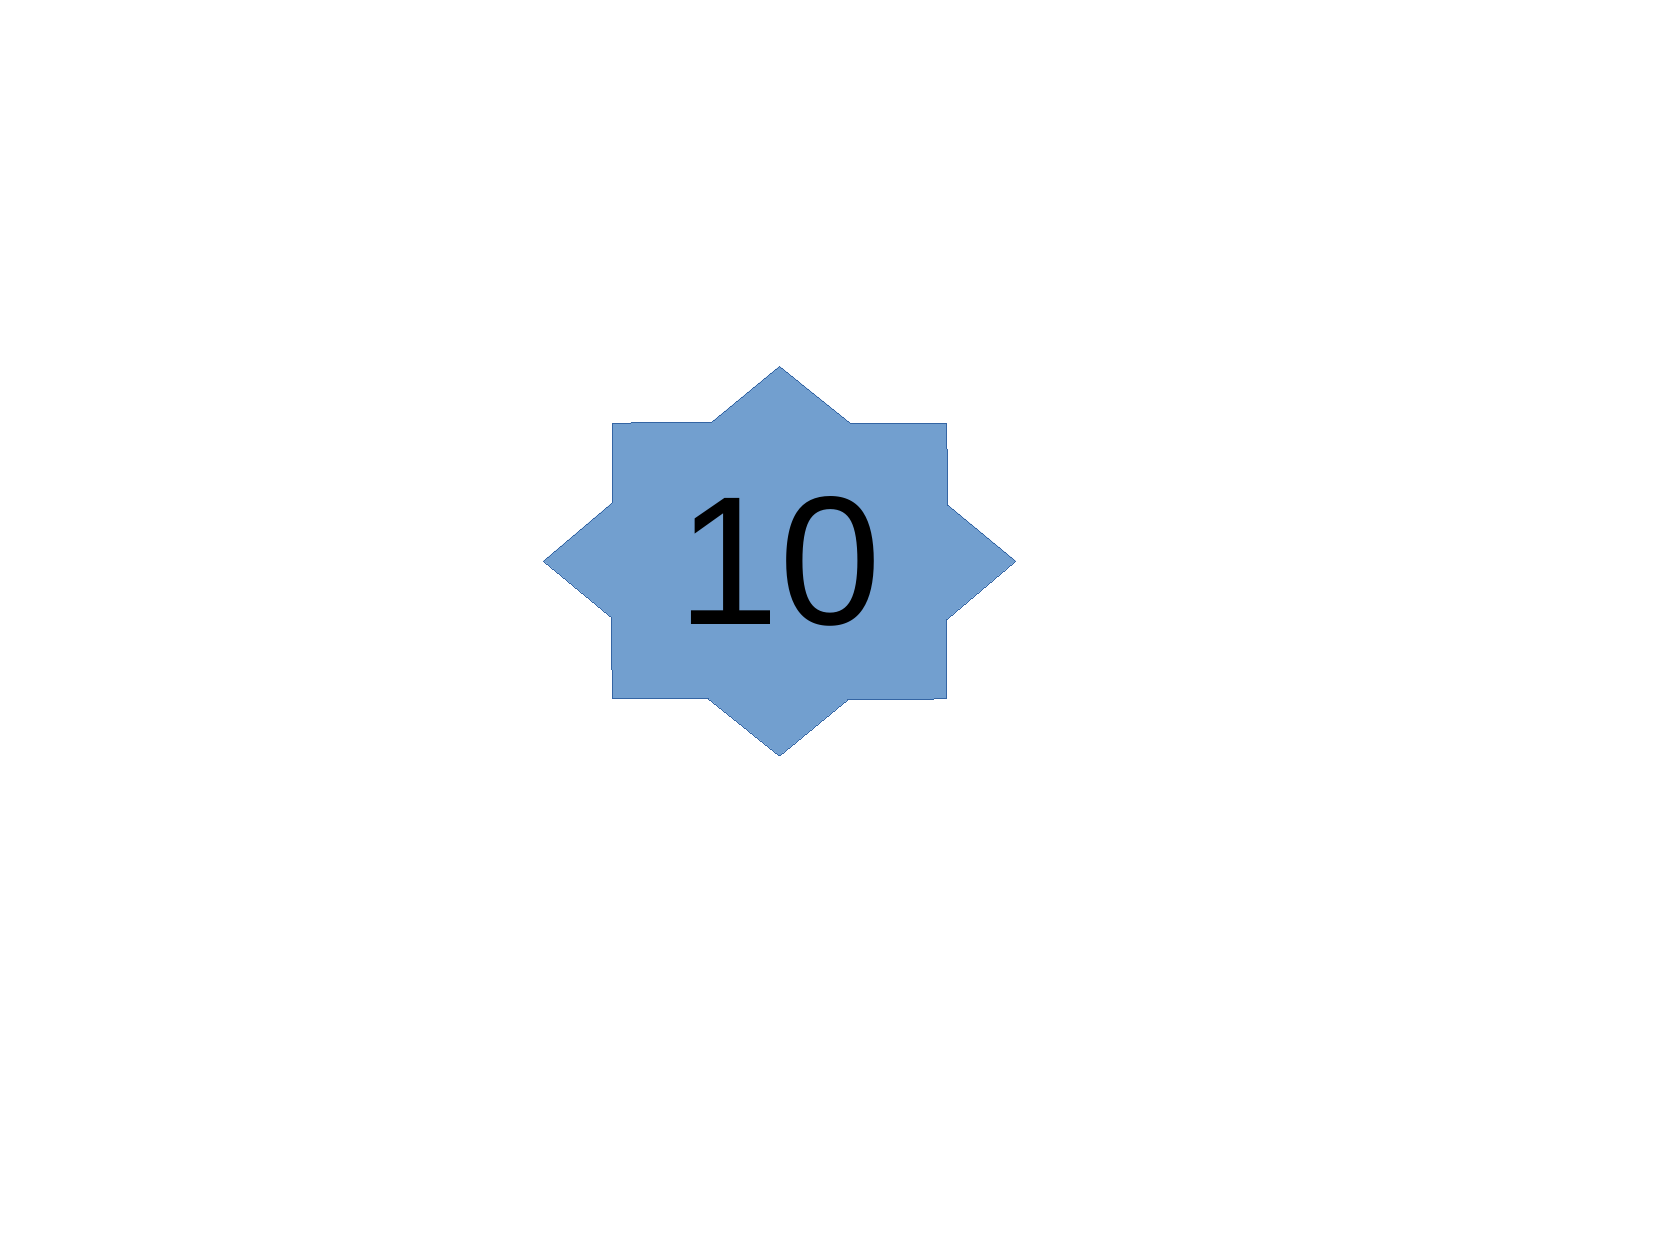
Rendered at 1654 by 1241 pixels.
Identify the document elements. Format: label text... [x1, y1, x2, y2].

text_box 10 [543, 366, 1016, 756]
